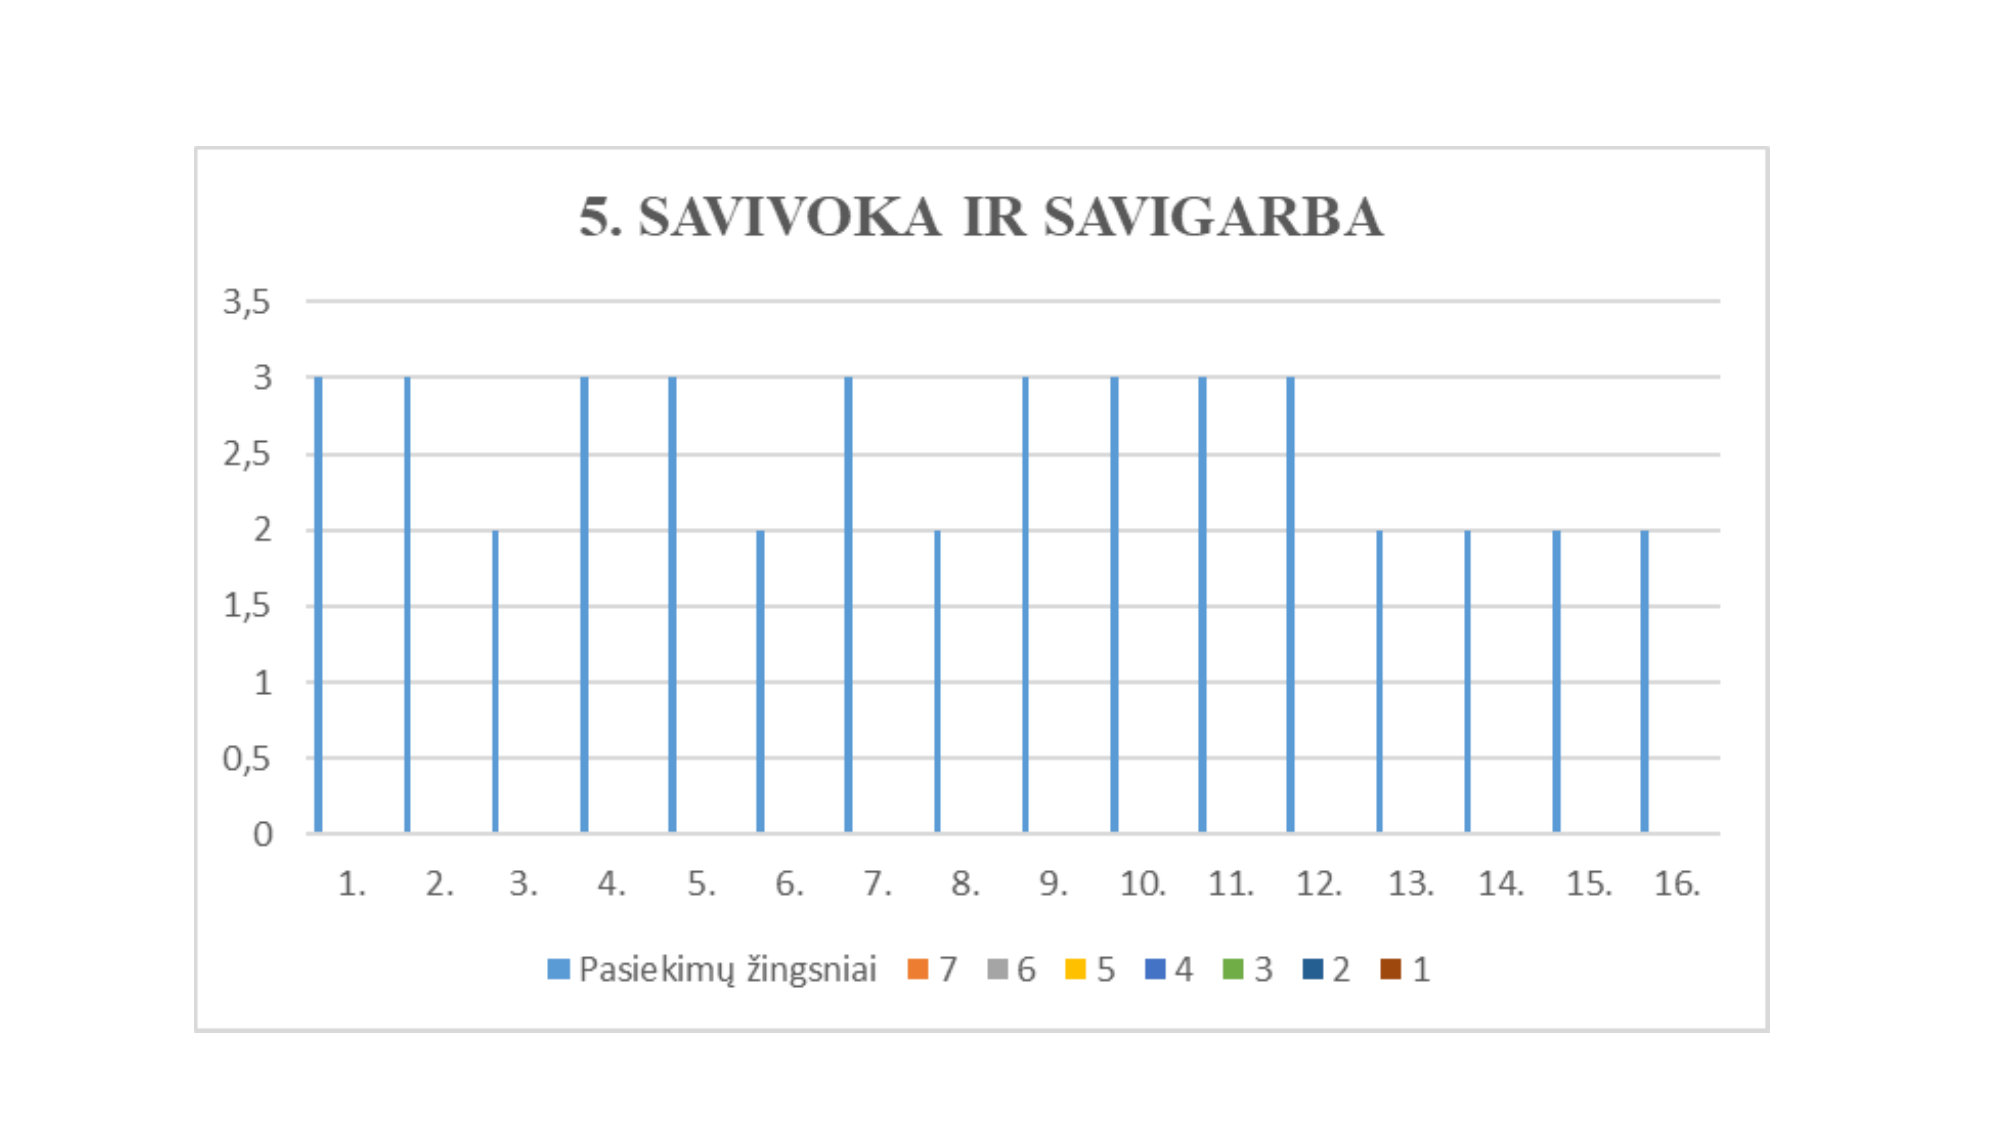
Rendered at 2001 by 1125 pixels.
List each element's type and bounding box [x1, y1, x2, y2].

picture [194, 146, 1770, 1033]
